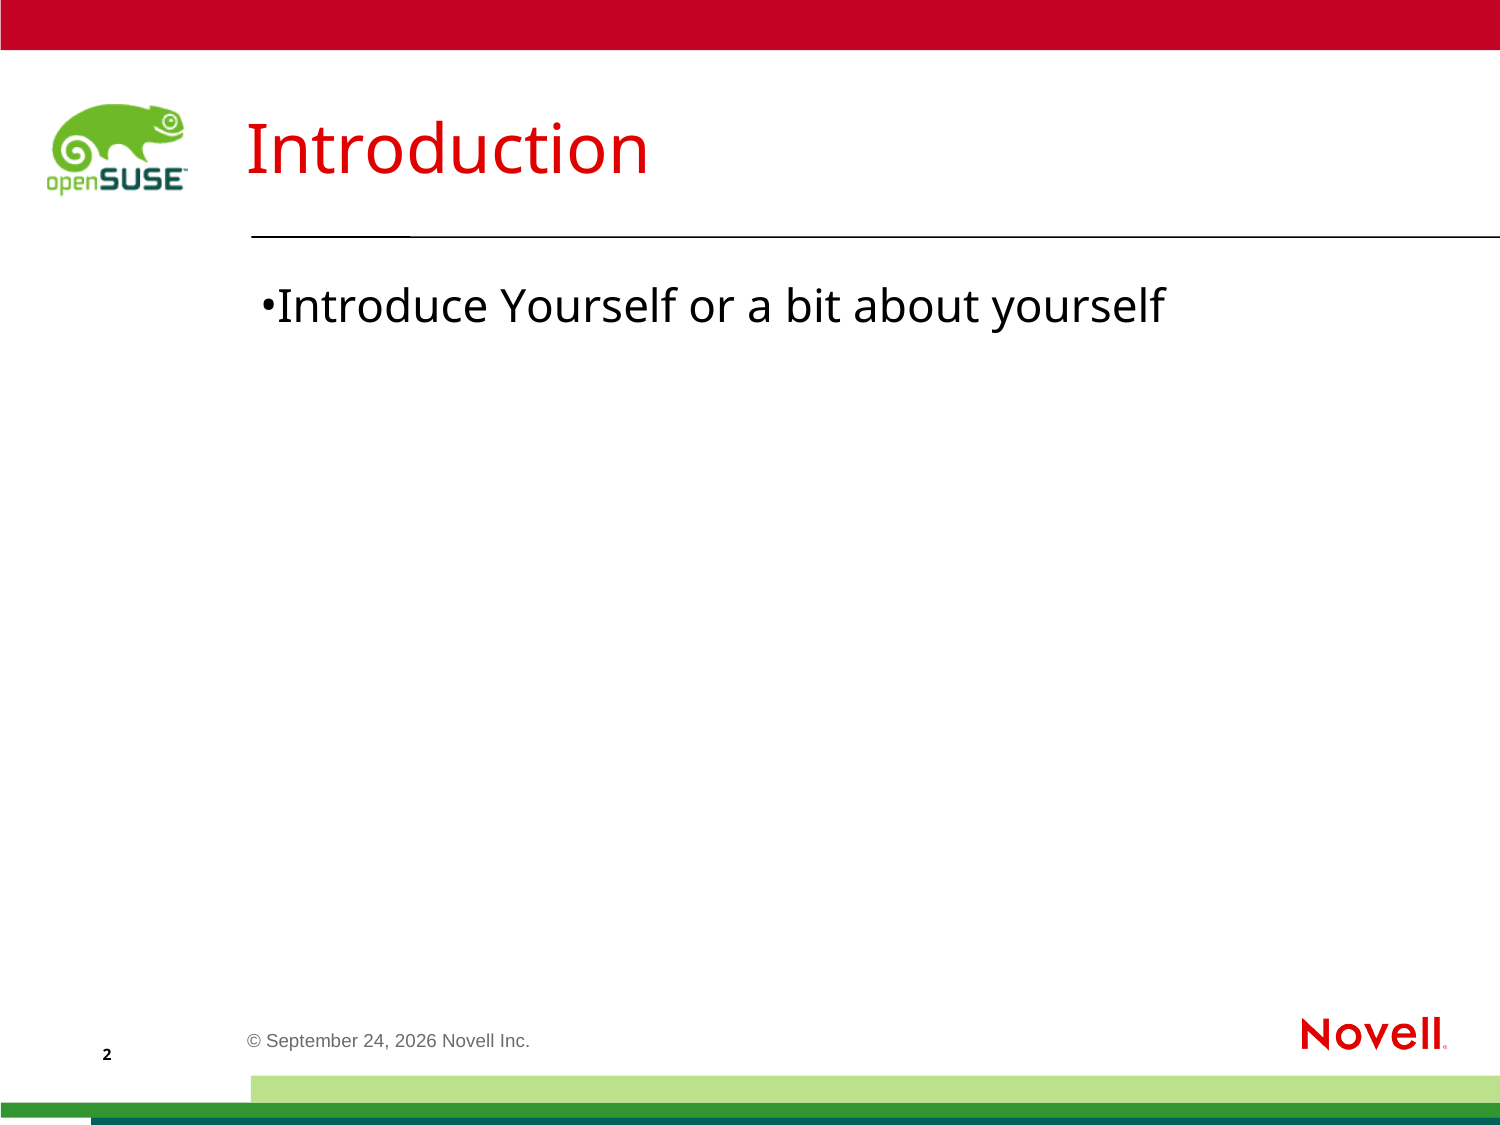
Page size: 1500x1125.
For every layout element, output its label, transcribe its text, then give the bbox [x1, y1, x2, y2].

title Introduction [246, 60, 1409, 239]
list Introduce Yourself or a bit about yourself [245, 267, 1458, 1026]
picture [47, 104, 188, 197]
picture [1295, 1026, 1453, 1056]
